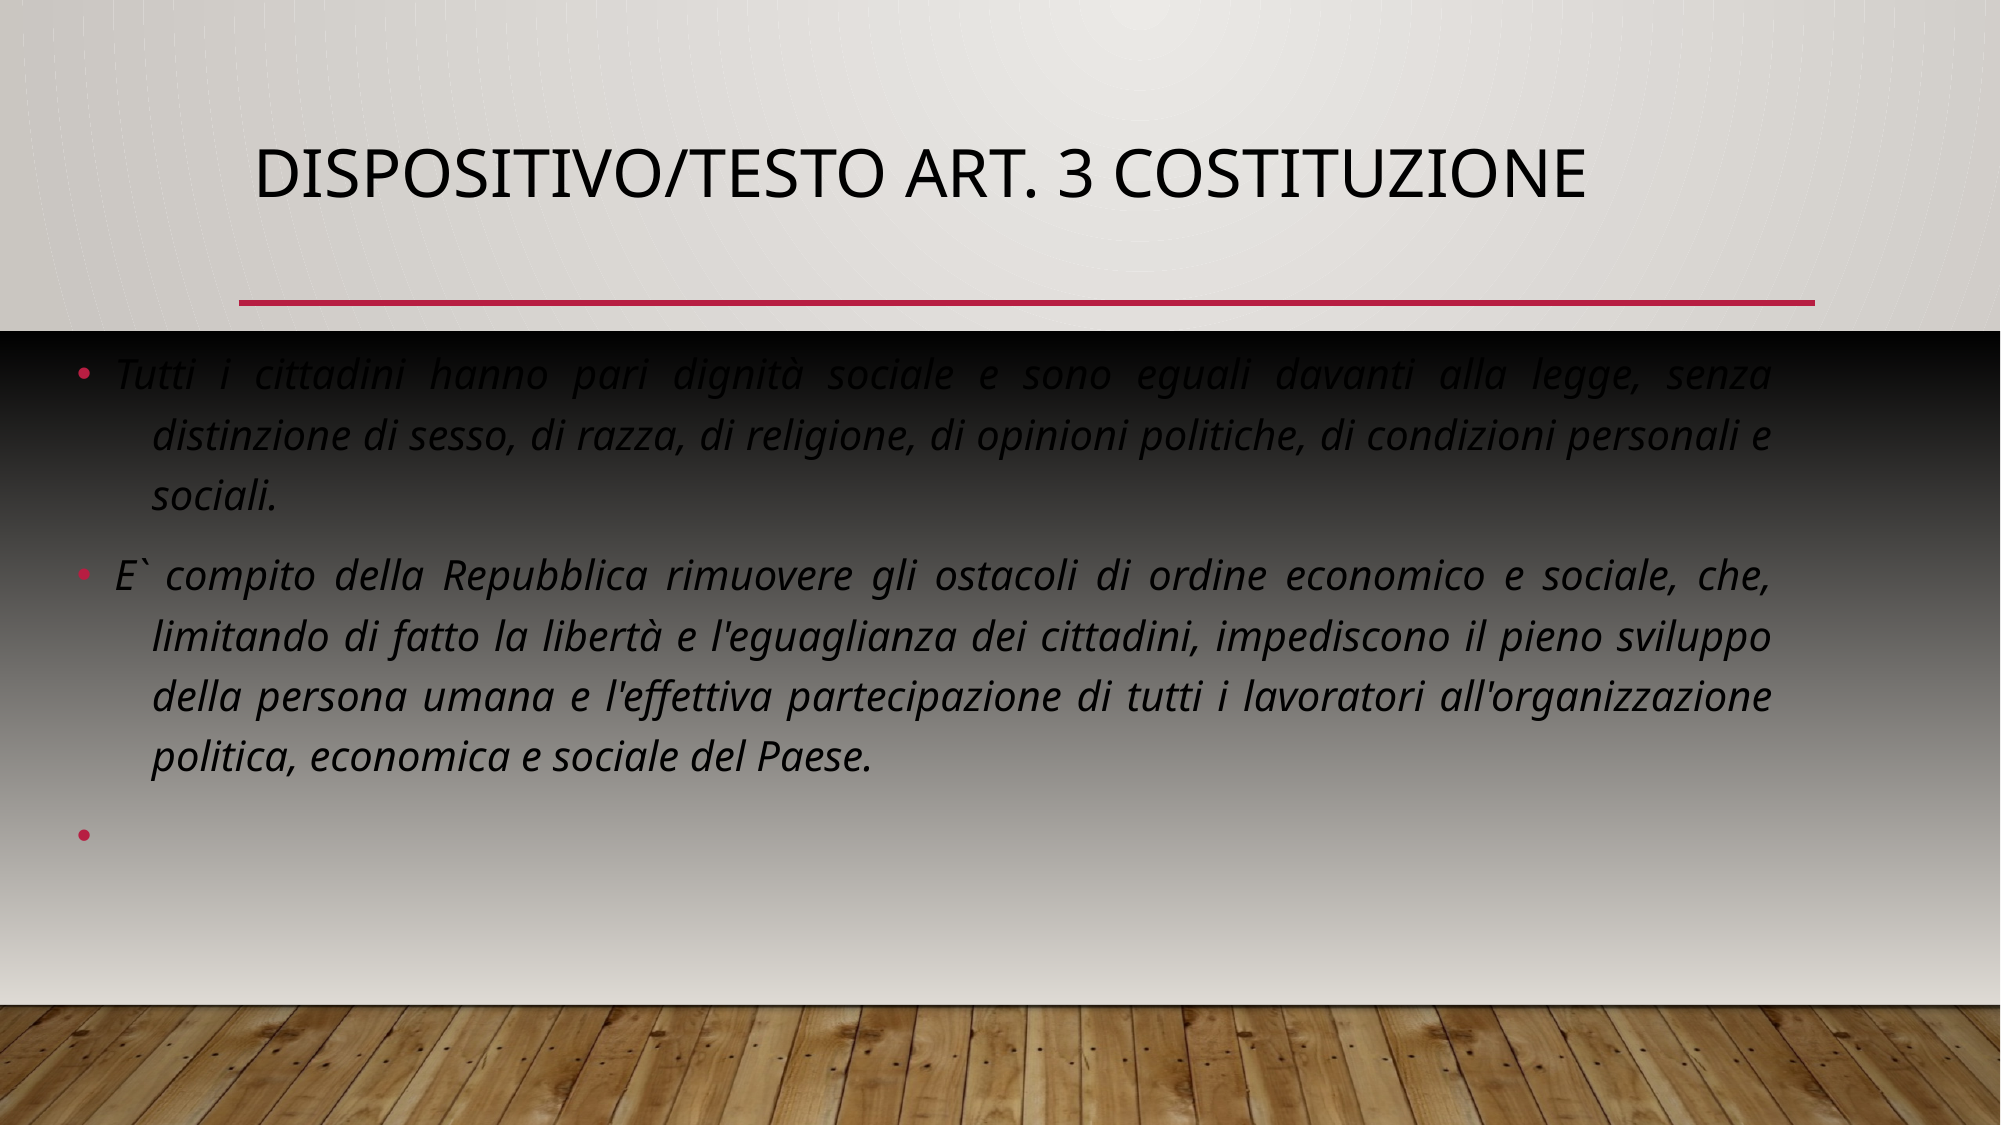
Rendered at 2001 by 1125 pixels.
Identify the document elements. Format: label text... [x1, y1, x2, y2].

title Dispositivo/testo art. 3 costituzione [238, 131, 1814, 305]
list Tutti i cittadini hanno pari dignità sociale e sono eguali davanti alla legge, senza distinzione di sesso, di razza, di religione, di opinioni politiche, di condizioni personali e sociali. E` compito della Repubblica rimuovere gli ostacoli di ordine economico e sociale, che, limitando di fatto la libertà e l'eguaglianza dei cittadini, impediscono il pieno sviluppo della persona umana e l'effettiva partecipazione di tutti i lavoratori all'organizzazione politica, economica e sociale del Paese. [61, 330, 1814, 897]
